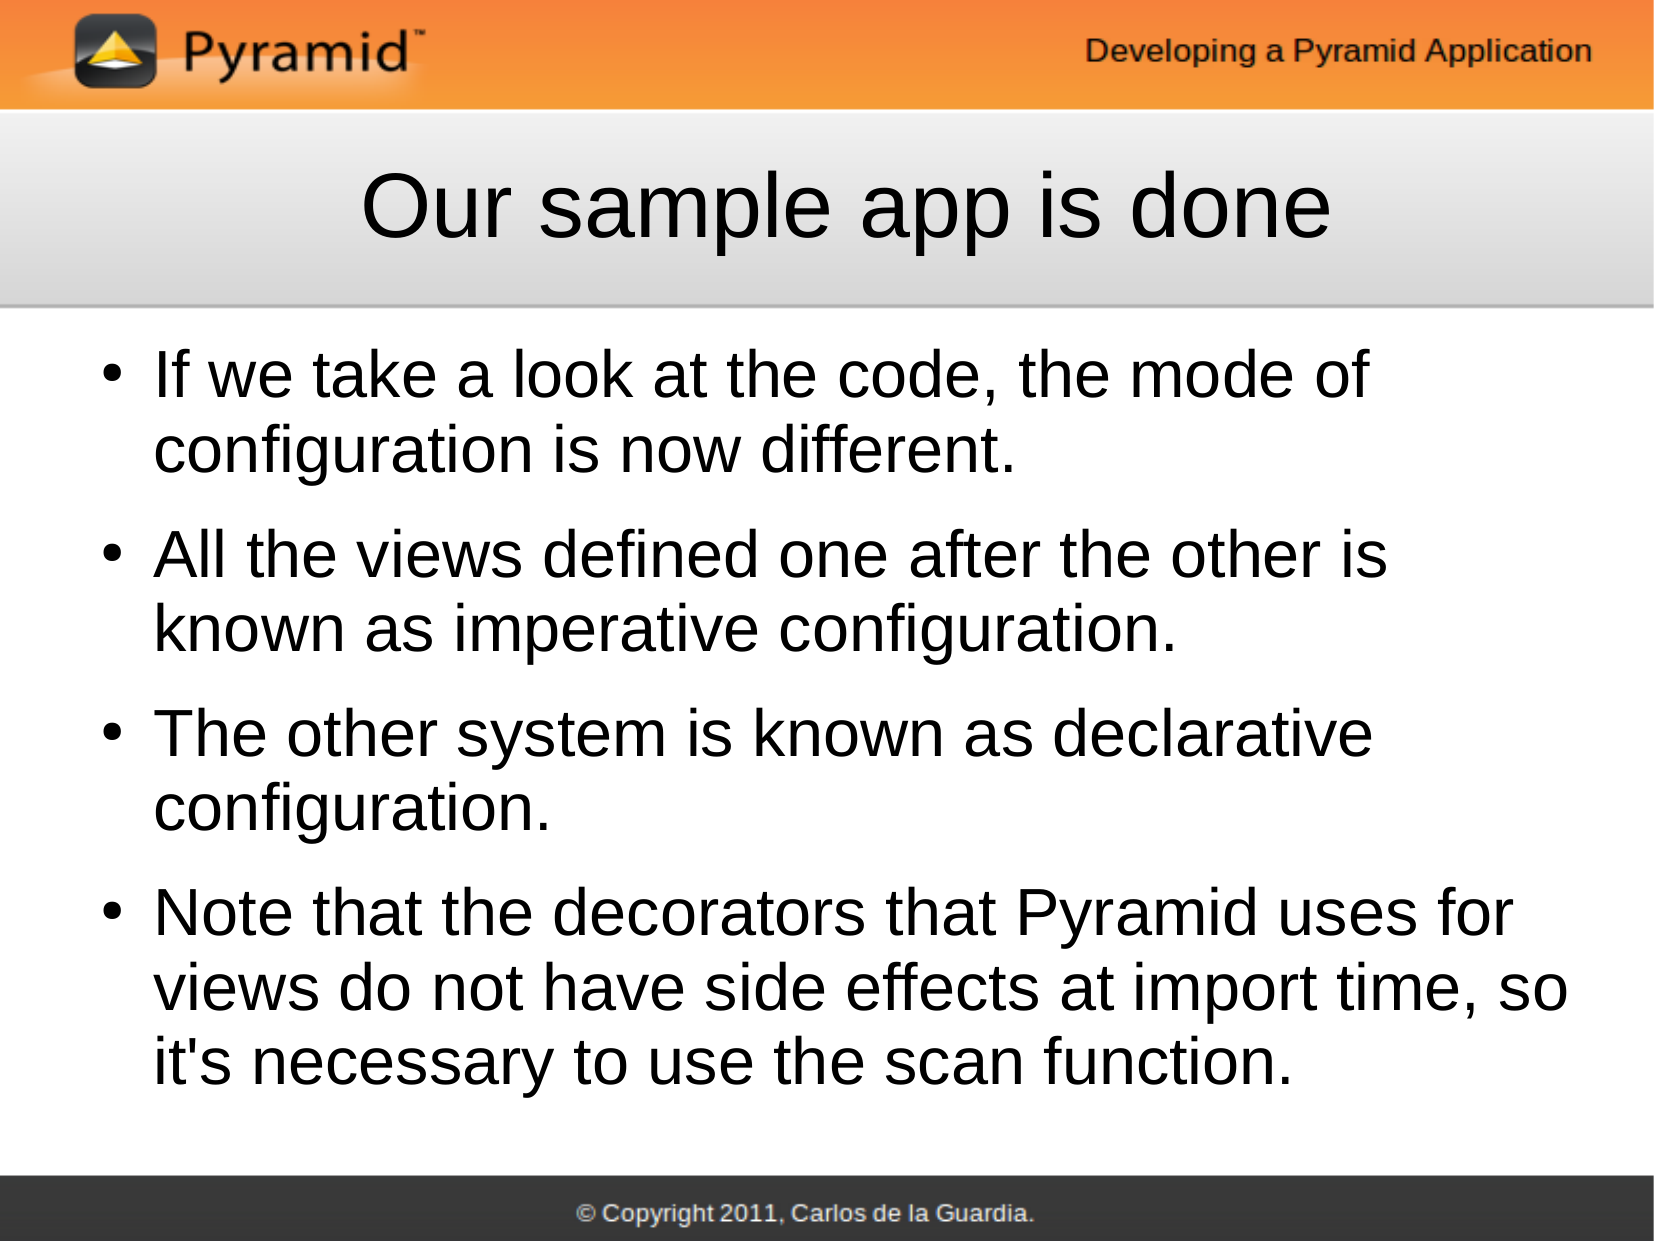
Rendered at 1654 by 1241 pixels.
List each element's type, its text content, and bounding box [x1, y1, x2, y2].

list If we take a look at the code, the mode of configuration is now different. All the views defined one after the other is known as imperative configuration. The other system is known as declarative configuration. Note that the decorators that Pyramid uses for views do not have side effects at import time, so it's necessary to use the scan function. [82, 337, 1571, 1157]
title Our sample app is done [82, 112, 1613, 301]
picture [0, 0, 1654, 1241]
